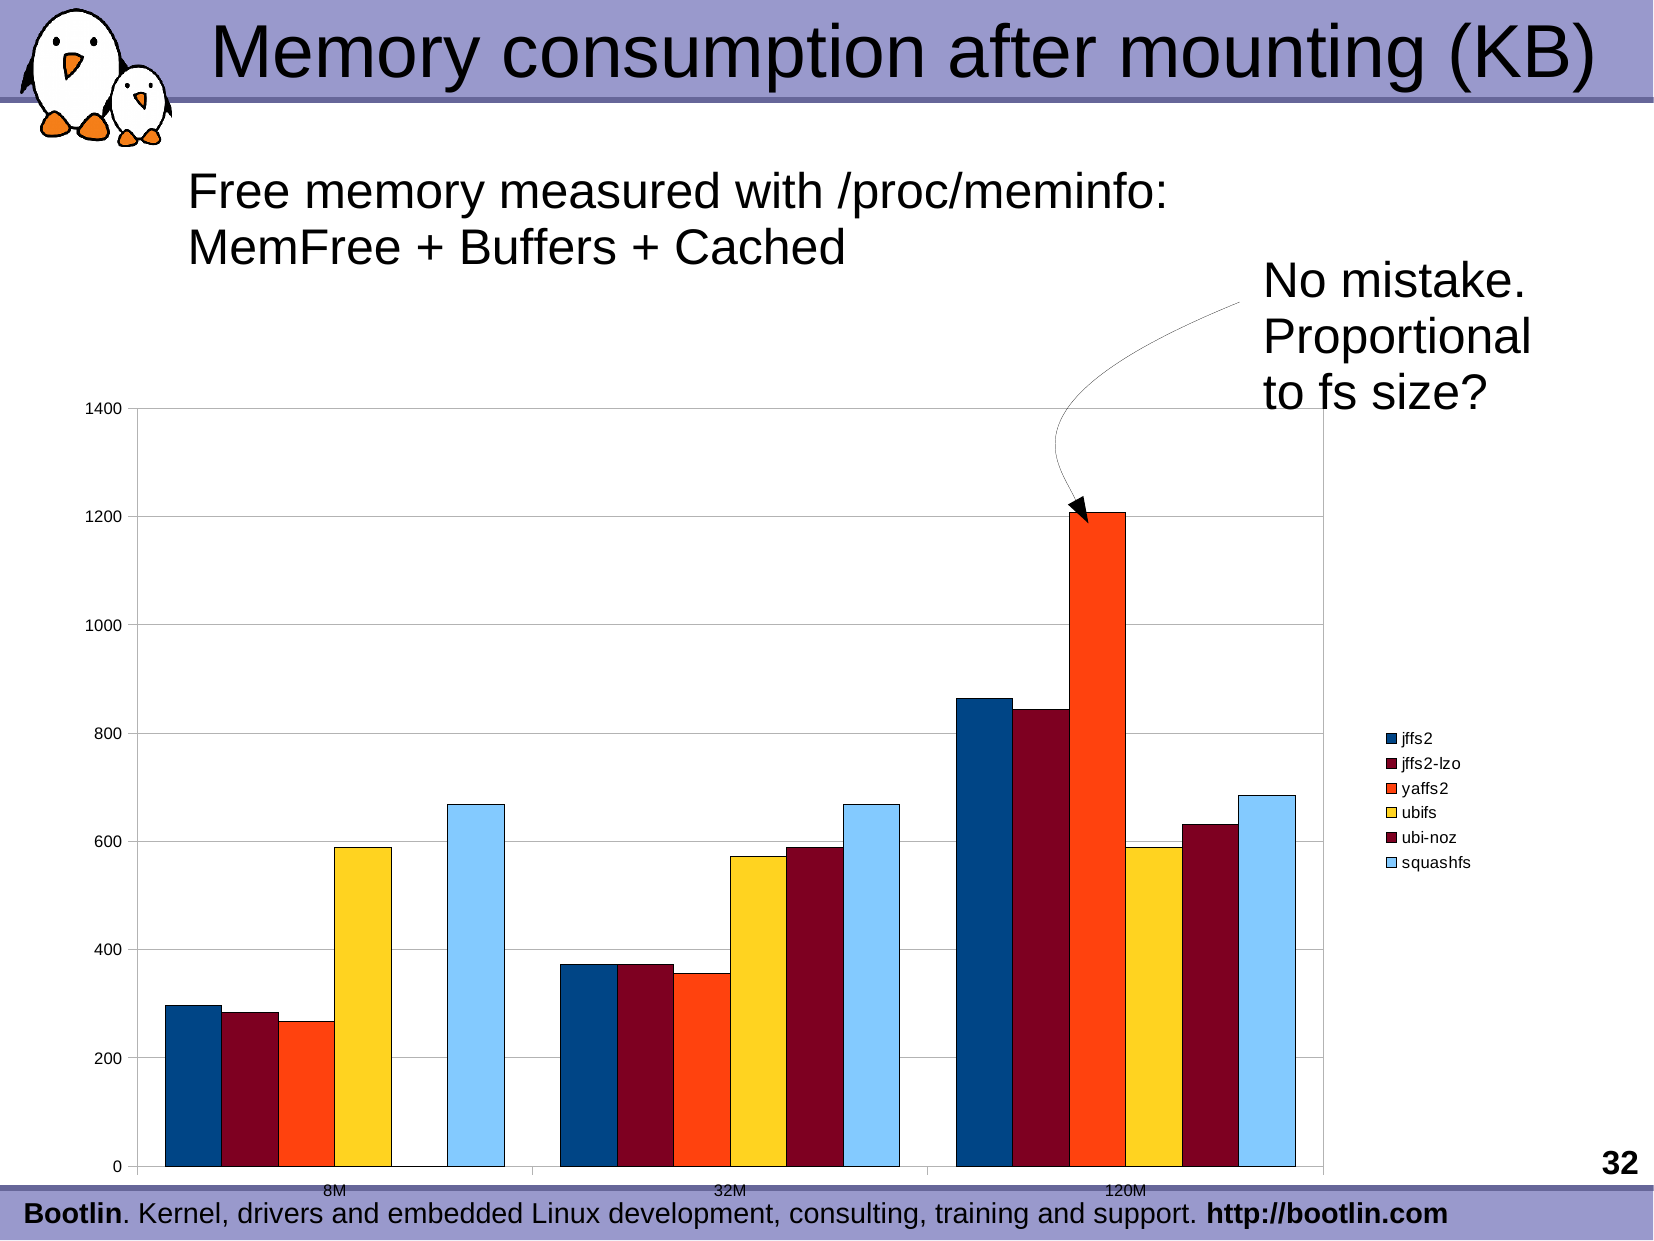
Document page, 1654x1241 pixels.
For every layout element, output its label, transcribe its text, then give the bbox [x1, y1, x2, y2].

title Memory consumption after mounting (KB) [178, 5, 1631, 97]
text_box Free memory measured with /proc/meminfo: MemFree + Buffers + Cached [187, 163, 1170, 288]
chart [84, 350, 1497, 1200]
picture [20, 8, 172, 147]
text_box No mistake. Proportional to fs size? [1263, 252, 1533, 439]
